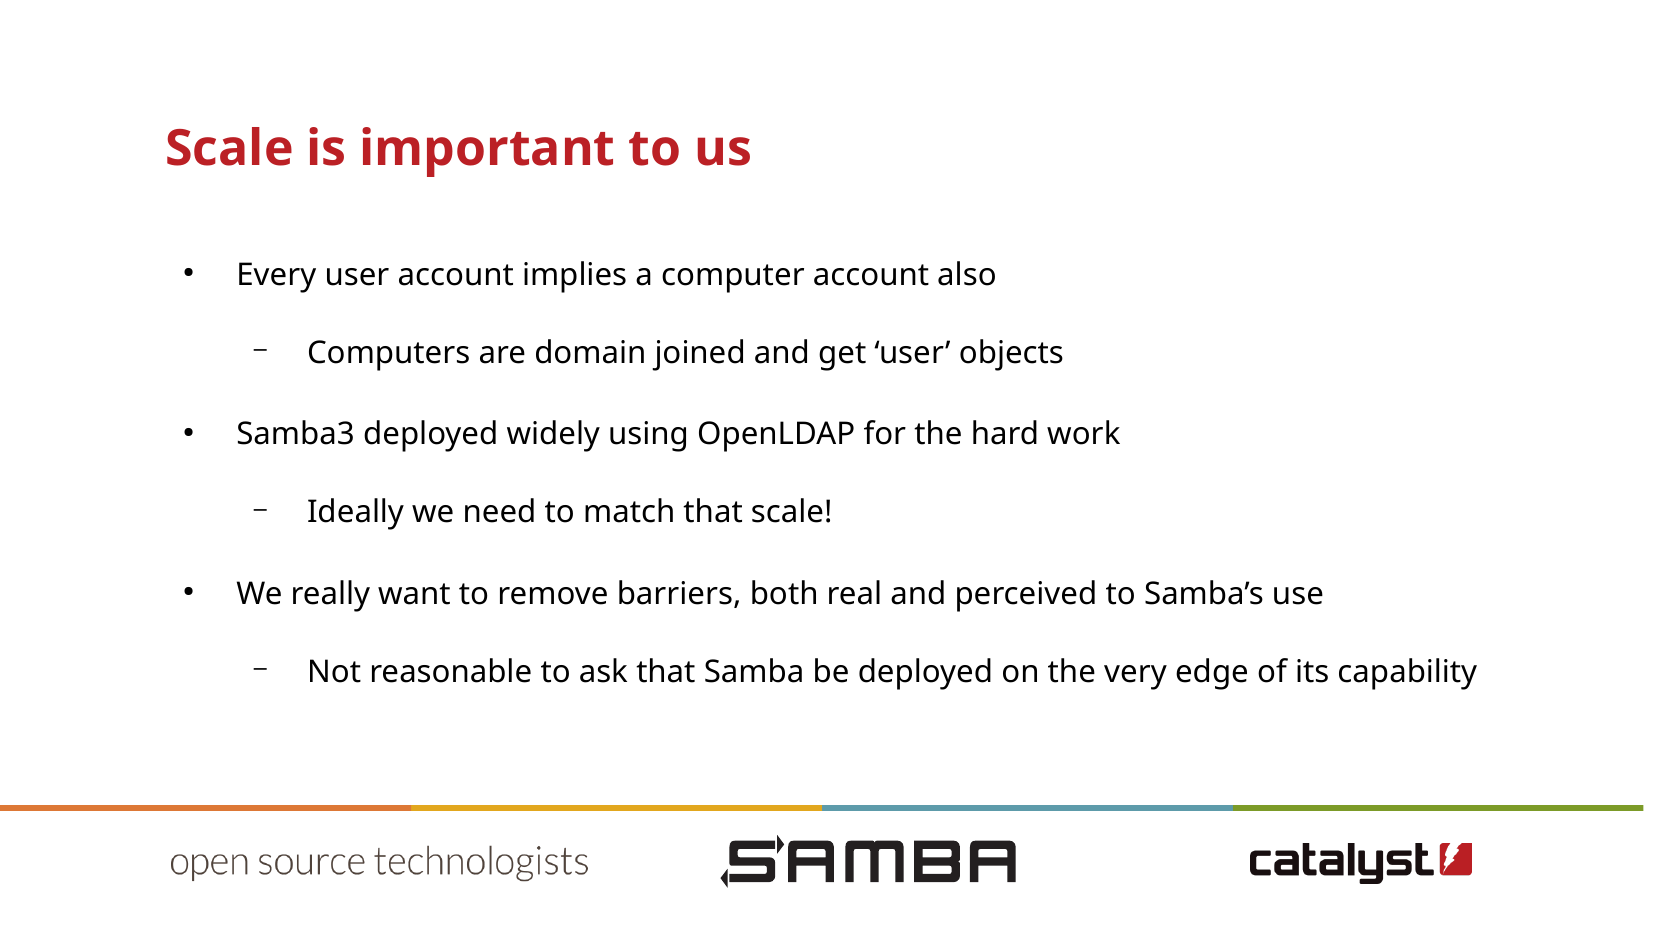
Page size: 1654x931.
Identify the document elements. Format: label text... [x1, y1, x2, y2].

list Every user account implies a computer account also Computers are domain joined and get ‘user’ objects Samba3 deployed widely using OpenLDAP for the hard work Ideally we need to match that scale! We really want to remove barriers, both real and perceived to Samba’s use Not reasonable to ask that Samba be deployed on the very edge of its capability [165, 230, 1489, 770]
title Scale is important to us [165, 68, 1489, 224]
picture [0, 805, 1644, 884]
